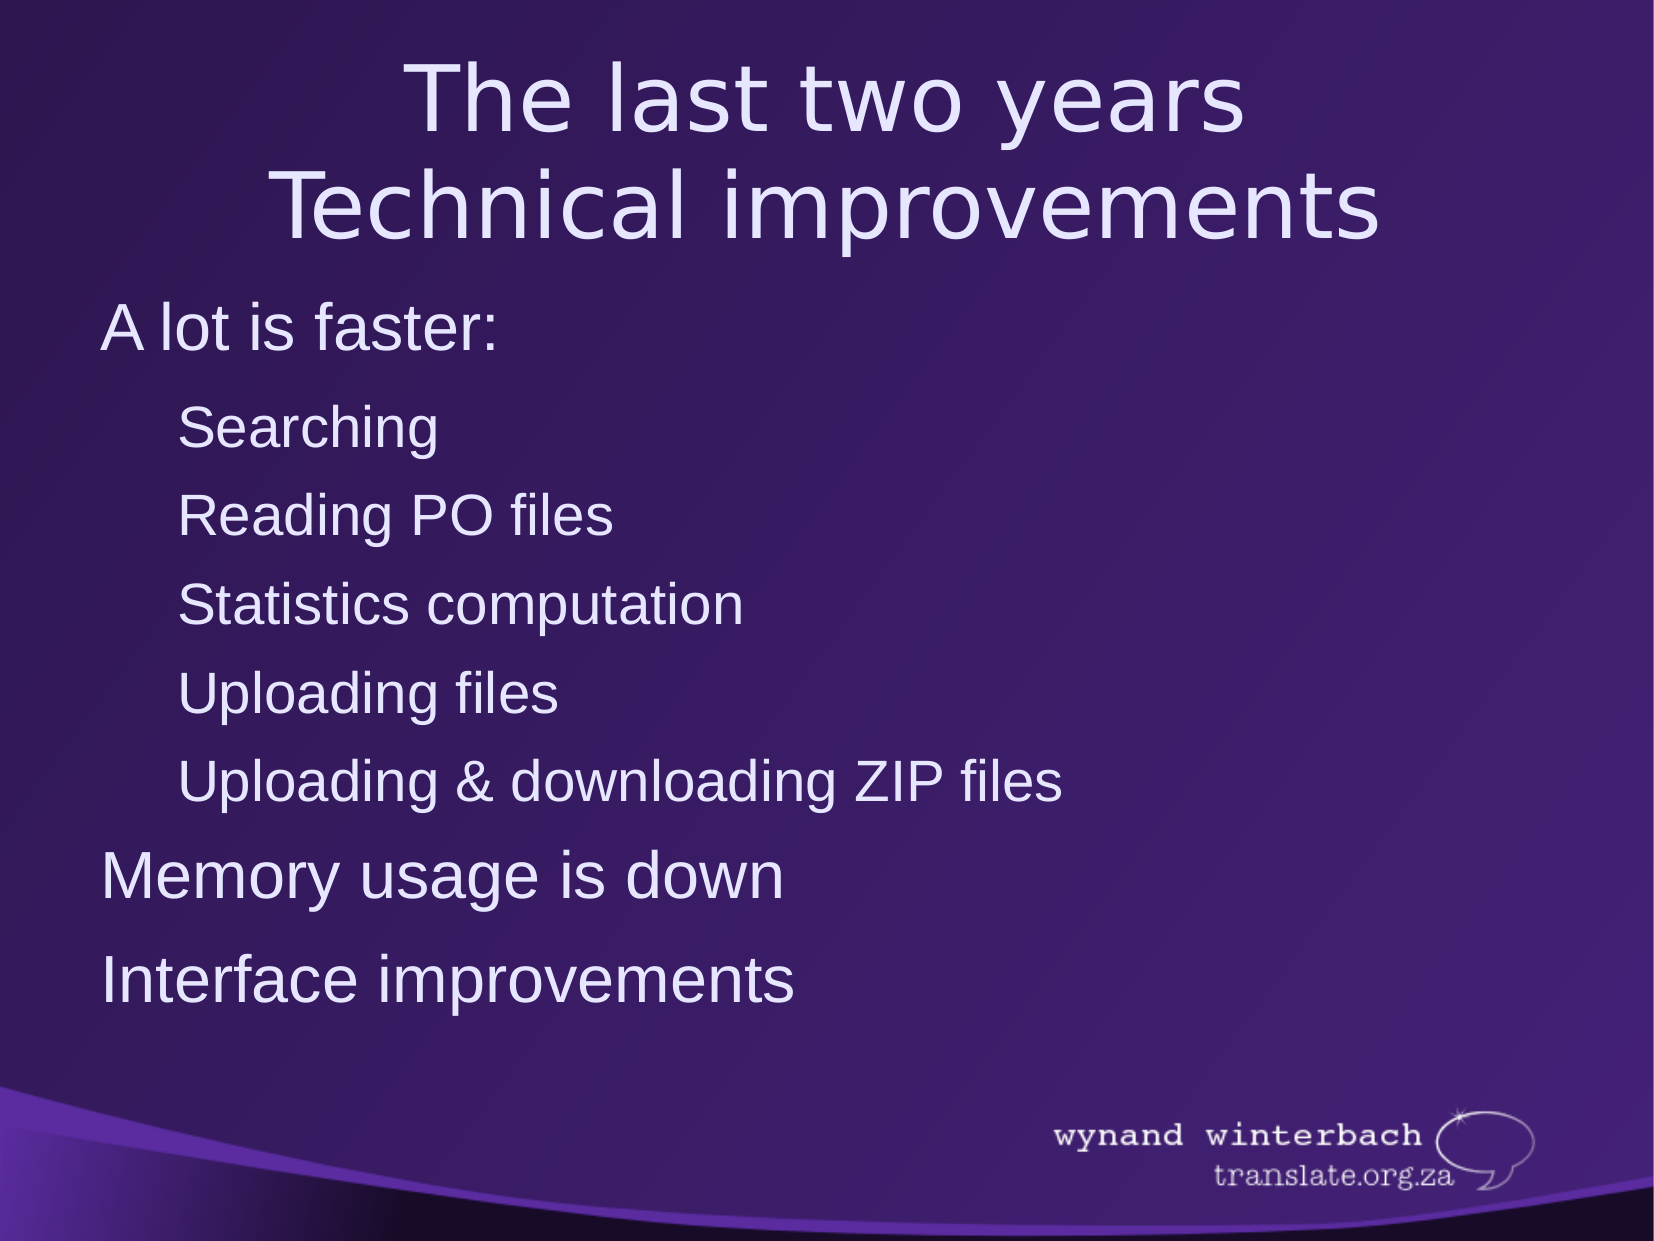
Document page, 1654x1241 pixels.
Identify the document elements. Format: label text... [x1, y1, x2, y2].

list A lot is faster: Searching Reading PO files Statistics computation Uploading files Uploading & downloading ZIP files Memory usage is down Interface improvements [82, 290, 1571, 1094]
picture [0, 0, 1654, 1241]
title The last two years Technical improvements [82, 45, 1571, 261]
